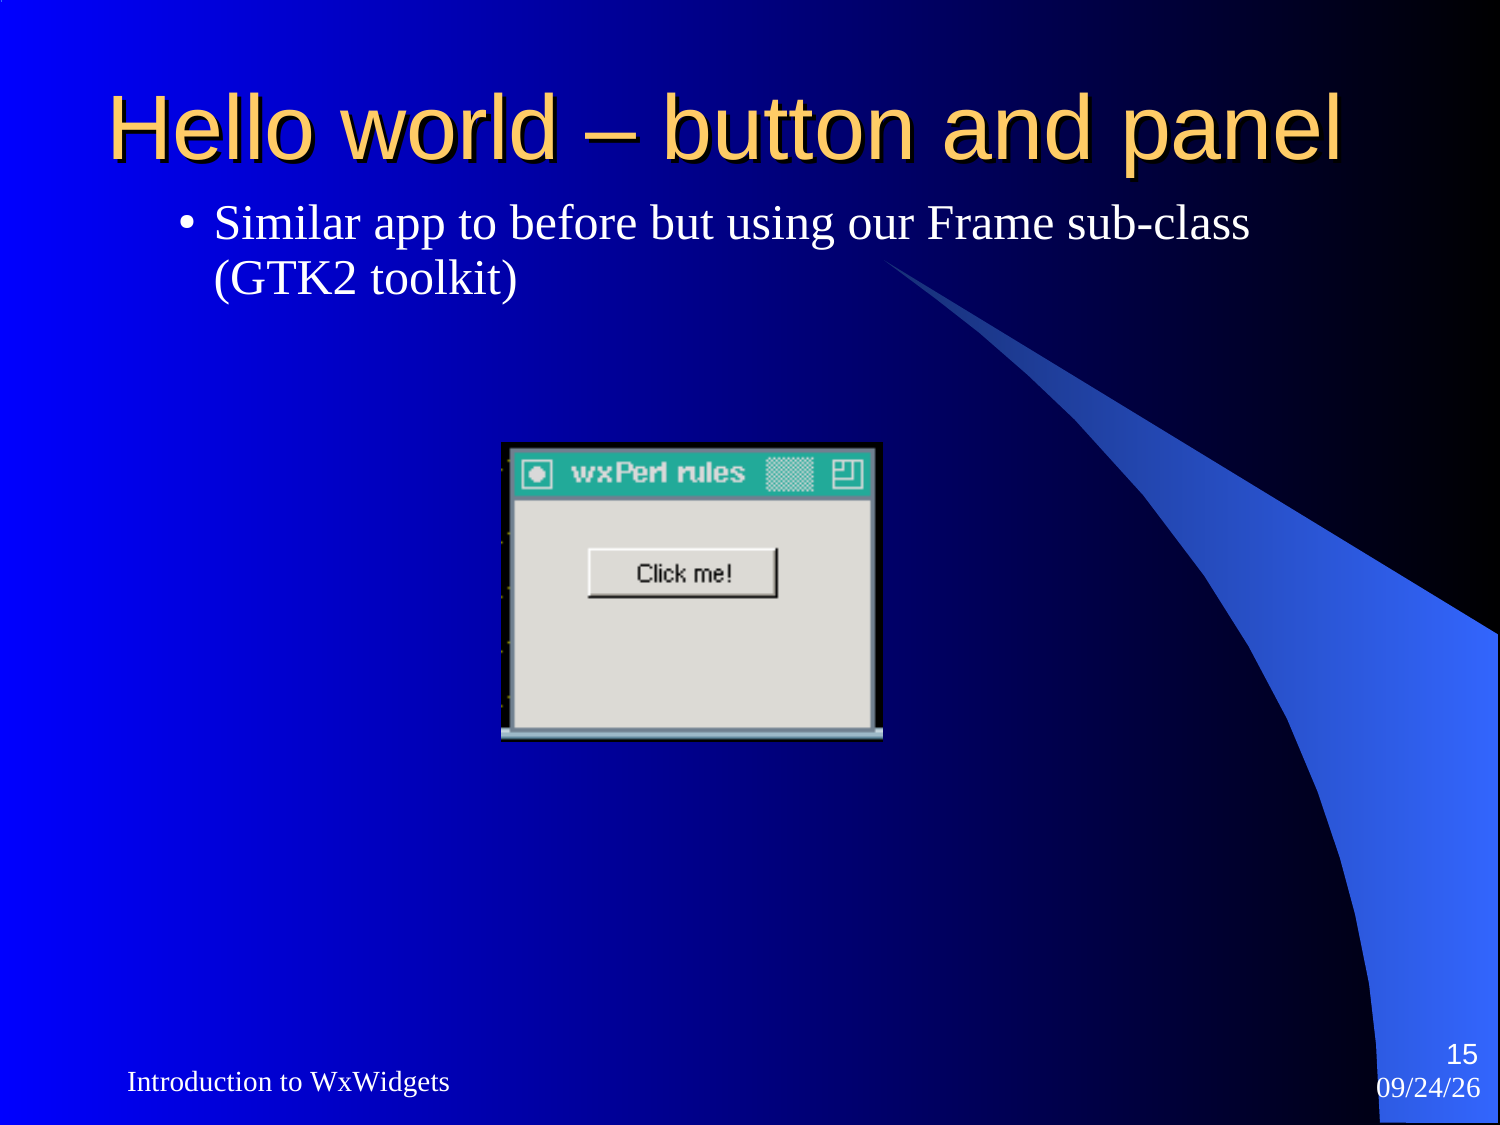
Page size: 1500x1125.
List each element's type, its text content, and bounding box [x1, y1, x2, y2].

picture [501, 442, 883, 742]
title Hello world – button and panel [91, 48, 1418, 207]
list Similar app to before but using our Frame sub-class (GTK2 toolkit) [112, 147, 1388, 1034]
